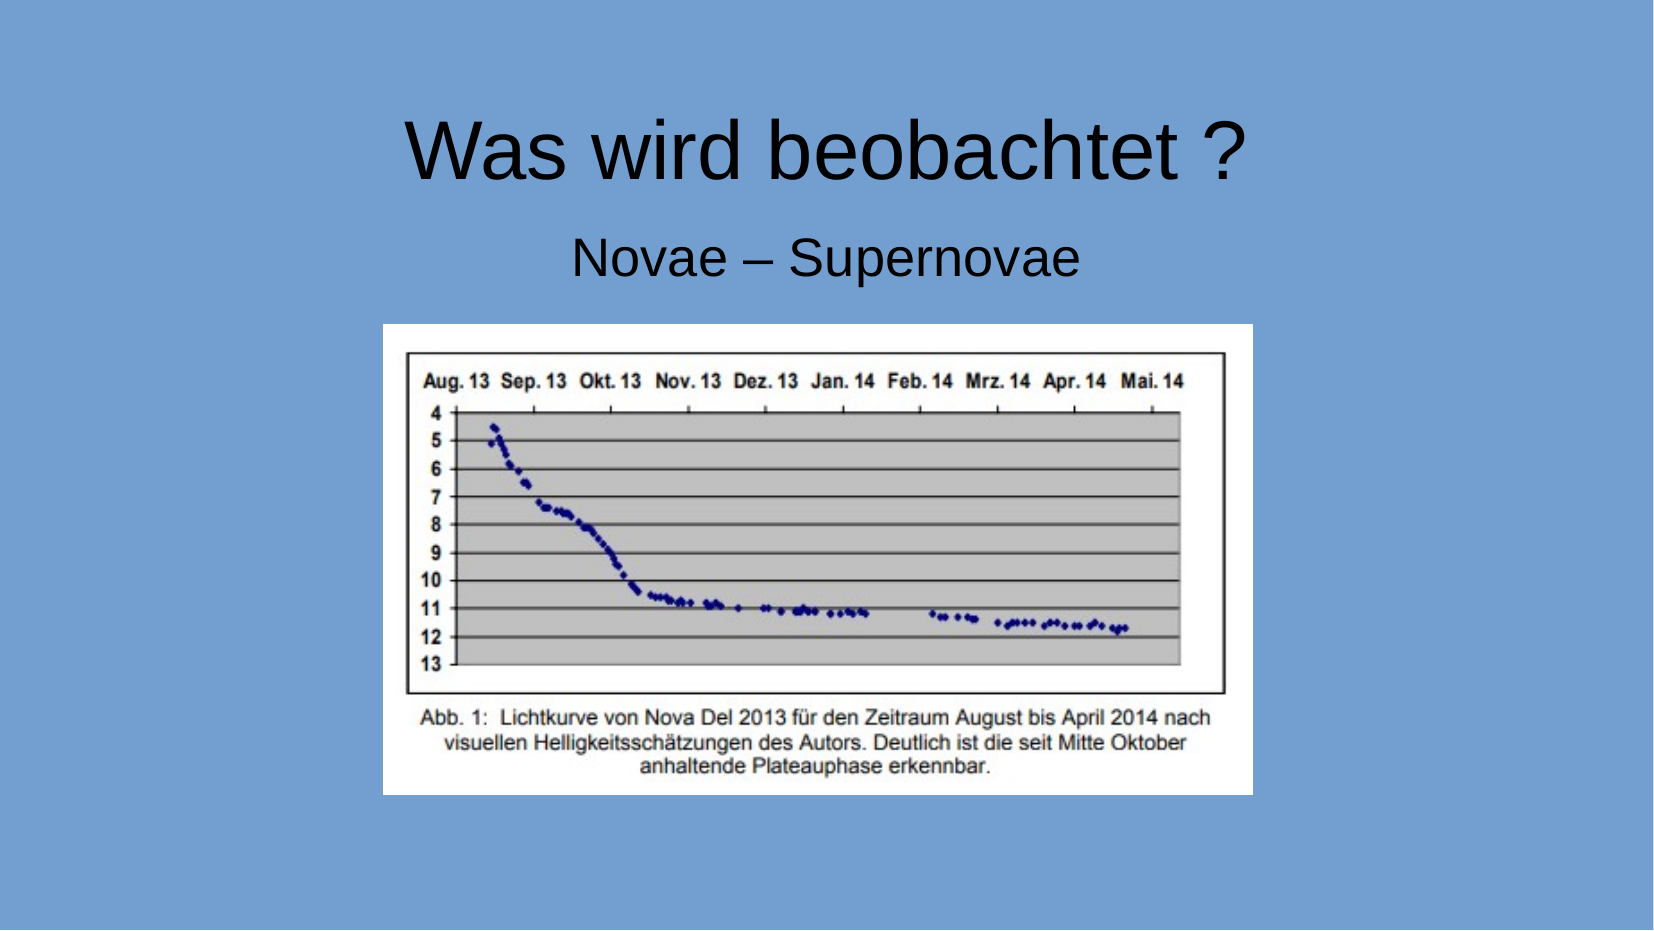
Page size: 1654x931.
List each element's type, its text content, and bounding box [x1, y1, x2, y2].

picture [383, 324, 1253, 795]
text_box Was wird beobachtet ? Novae – Supernovae [29, 29, 1625, 931]
